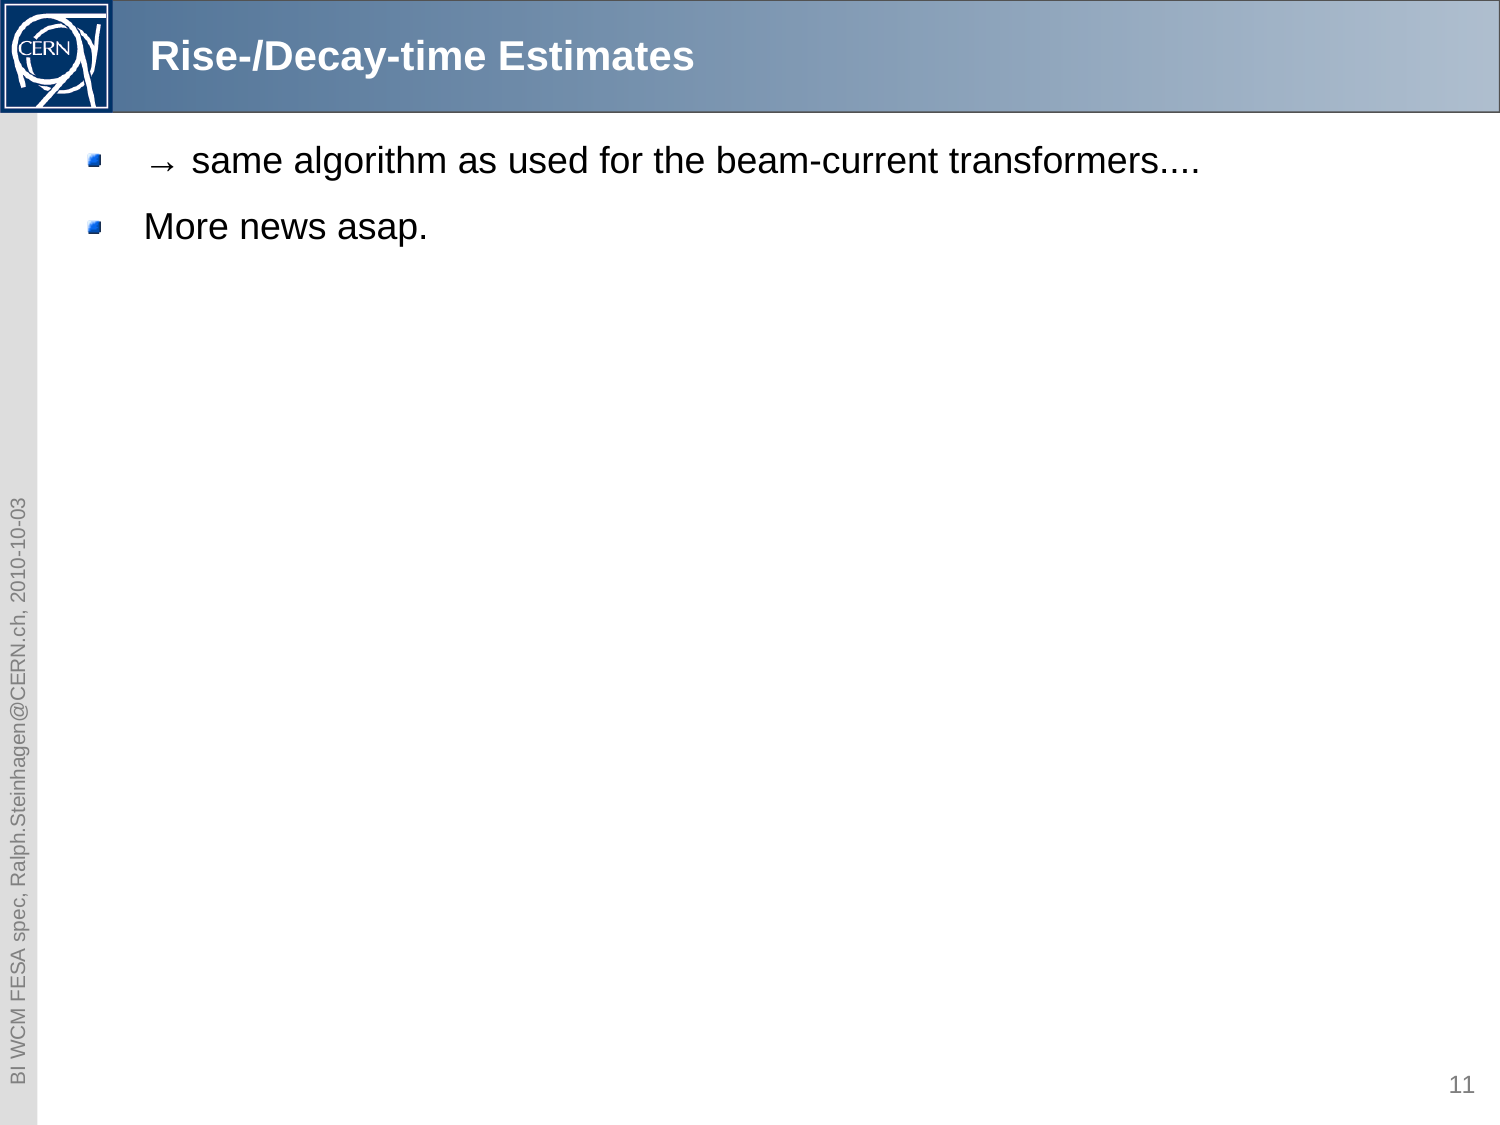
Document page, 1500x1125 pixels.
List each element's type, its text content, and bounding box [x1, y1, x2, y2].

list → same algorithm as used for the beam-current transformers.... More news asap. [87, 137, 1438, 1016]
picture [0, 0, 113, 113]
title Rise-/Decay-time Estimates [150, 7, 1201, 106]
